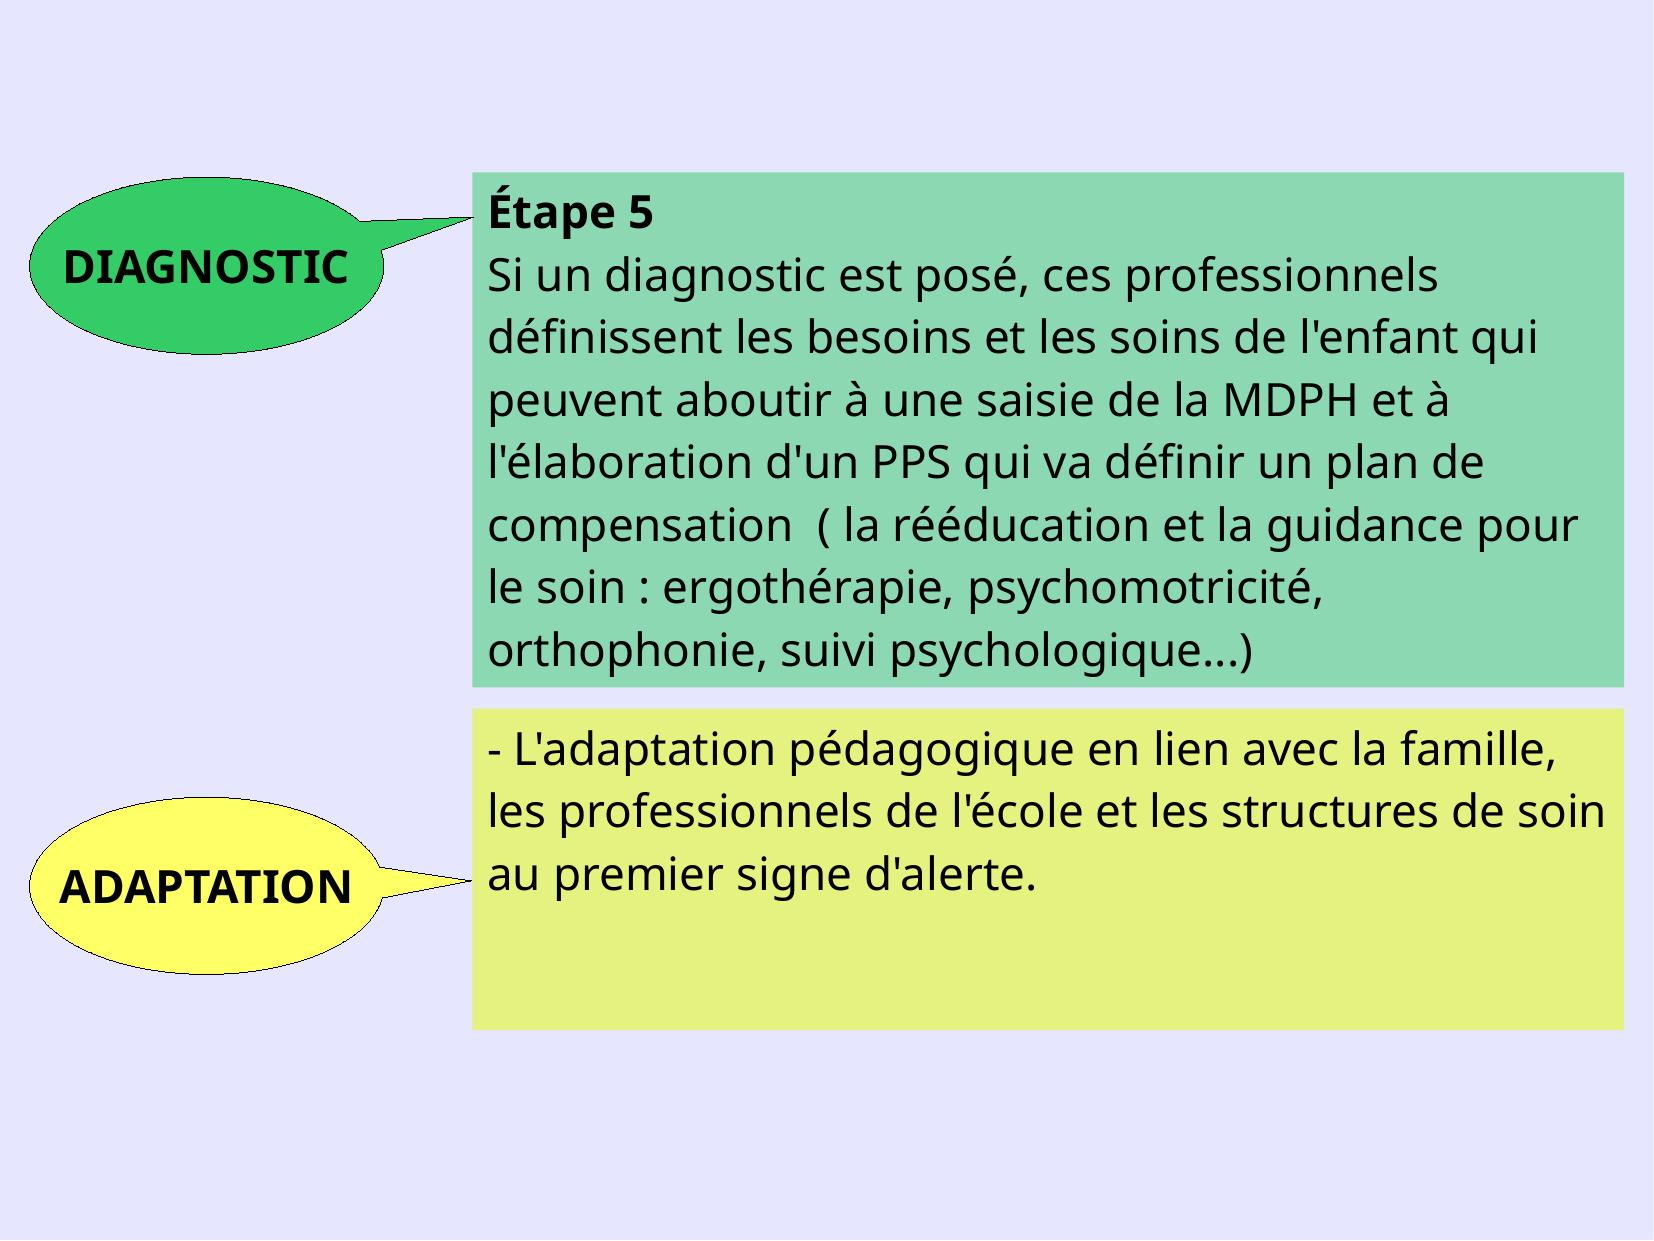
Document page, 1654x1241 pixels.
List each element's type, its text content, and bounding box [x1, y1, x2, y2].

text_box - L'adaptation pédagogique en lien avec la famille, les professionnels de l'école et les structures de soin au premier signe d'alerte. [472, 708, 1625, 1031]
text_box DIAGNOSTIC [29, 177, 474, 355]
text_box Étape 5 Si un diagnostic est posé, ces professionnels définissent les besoins et les soins de l'enfant qui peuvent aboutir à une saisie de la MDPH et à l'élaboration d'un PPS qui va définir un plan de compensation ( la rééducation et la guidance pour le soin : ergothérapie, psychomotricité, orthophonie, suivi psychologique...) [472, 172, 1625, 578]
text_box ADAPTATION [29, 797, 472, 975]
